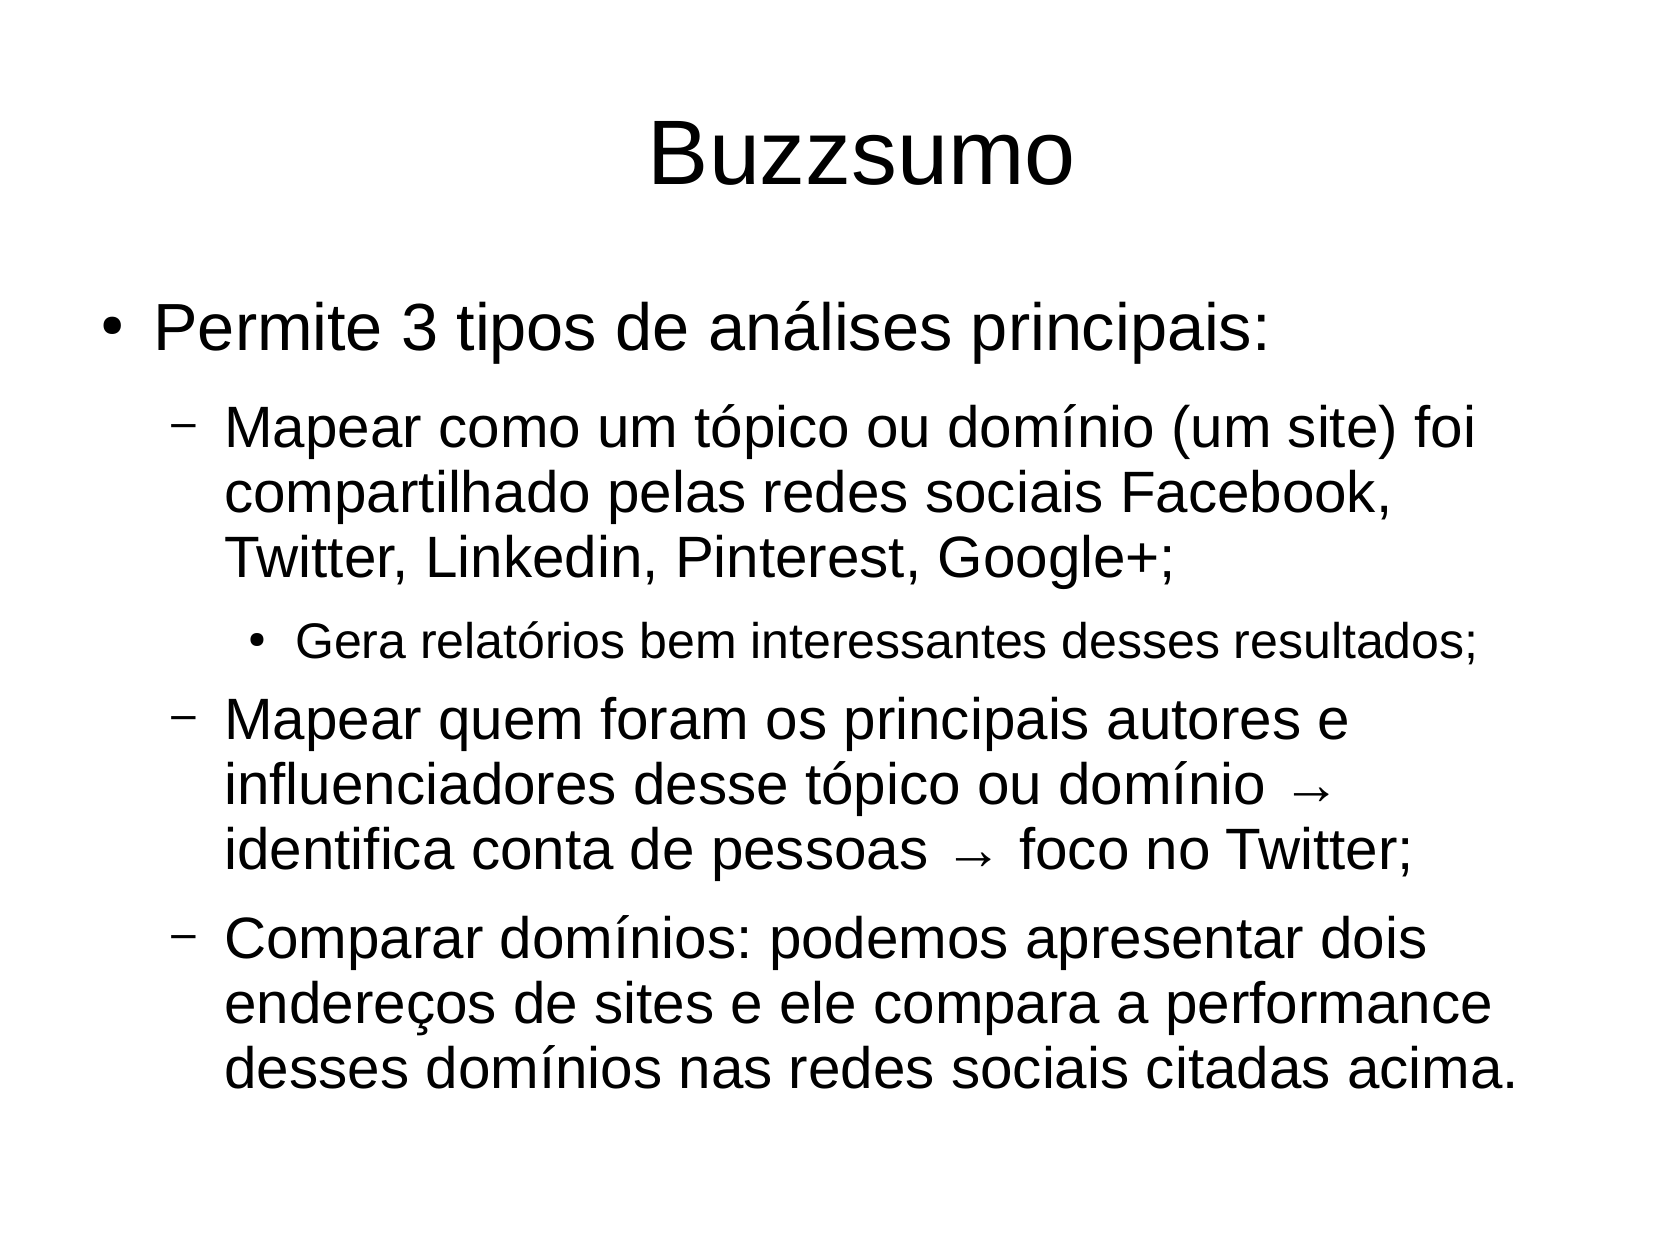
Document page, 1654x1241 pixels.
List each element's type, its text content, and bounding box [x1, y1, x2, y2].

title Buzzsumo [82, 49, 1571, 257]
list Permite 3 tipos de análises principais: Mapear como um tópico ou domínio (um site) foi compartilhado pelas redes sociais Facebook, Twitter, Linkedin, Pinterest, Google+; Gera relatórios bem interessantes desses resultados; Mapear quem foram os principais autores e influenciadores desse tópico ou domínio → identifica conta de pessoas → foco no Twitter; Comparar domínios: podemos apresentar dois endereços de sites e ele compara a performance desses domínios nas redes sociais citadas acima. [82, 290, 1571, 1010]
